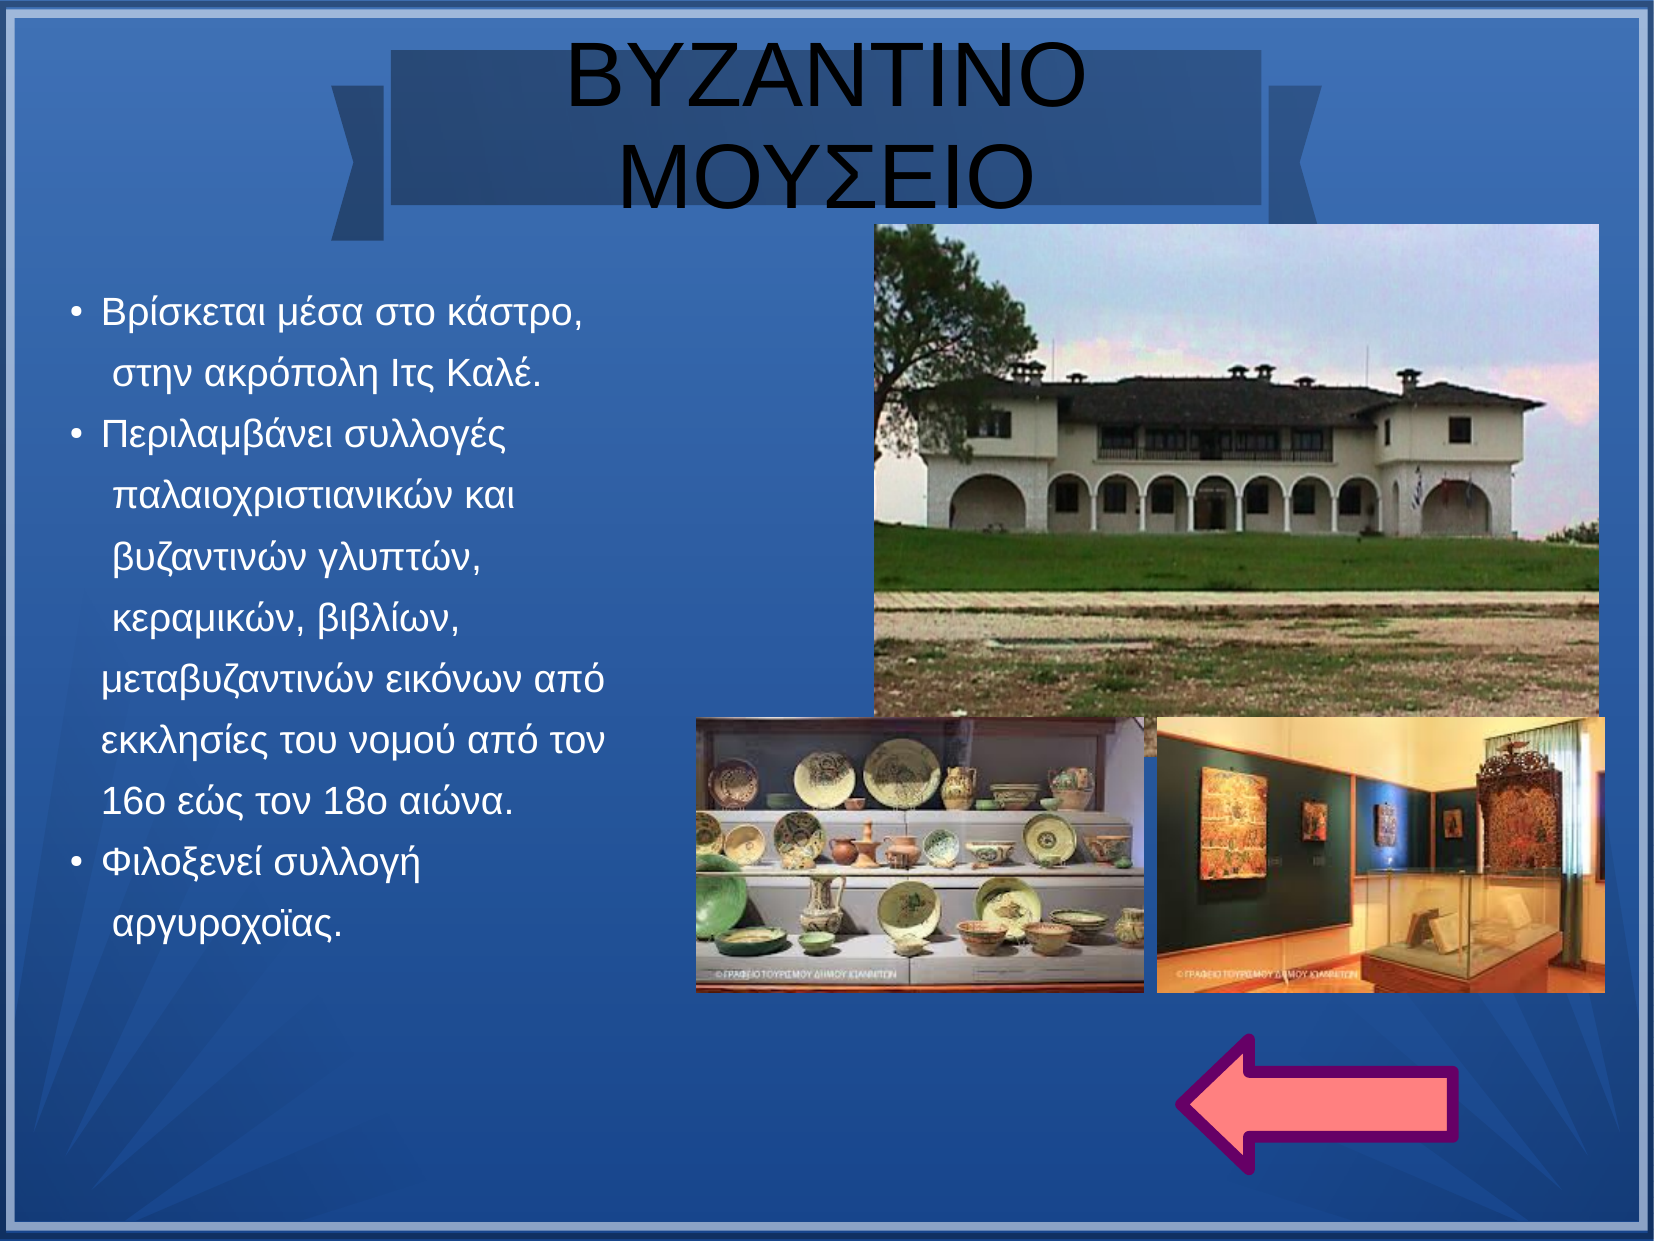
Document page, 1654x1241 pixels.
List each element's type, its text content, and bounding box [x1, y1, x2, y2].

text_box [1181, 1039, 1453, 1170]
title ΒΥΖΑΝΤΙΝΟ ΜΟΥΣΕΙΟ [389, 23, 1264, 229]
picture [696, 224, 1605, 993]
list Βρίσκεται μέσα στο κάστρο, στην ακρόπολη Ιτς Καλέ. Περιλαμβάνει συλλογές παλαιοχριστιανικών και βυζαντινών γλυπτών, κεραμικών, βιβλίων, μεταβυζαντινών εικόνων από εκκλησίες του νομού από τον 16ο εώς τον 18ο αιώνα. Φιλοξενεί συλλογή αργυροχοϊας. [59, 290, 1548, 1010]
